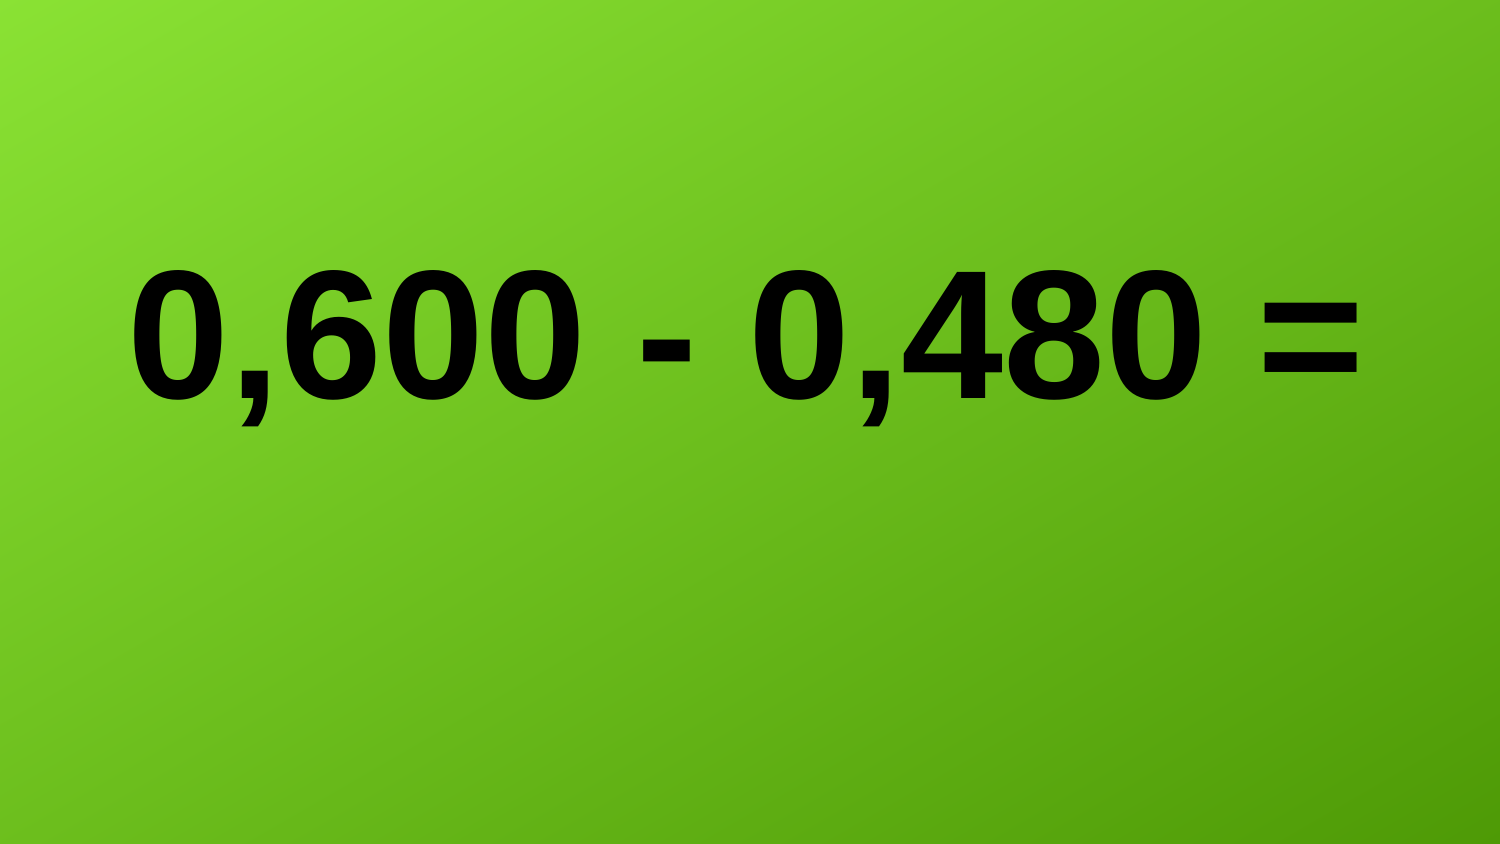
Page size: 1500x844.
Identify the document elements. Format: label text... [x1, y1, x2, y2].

title 0,600 - 0,480 = [112, 259, 1388, 450]
